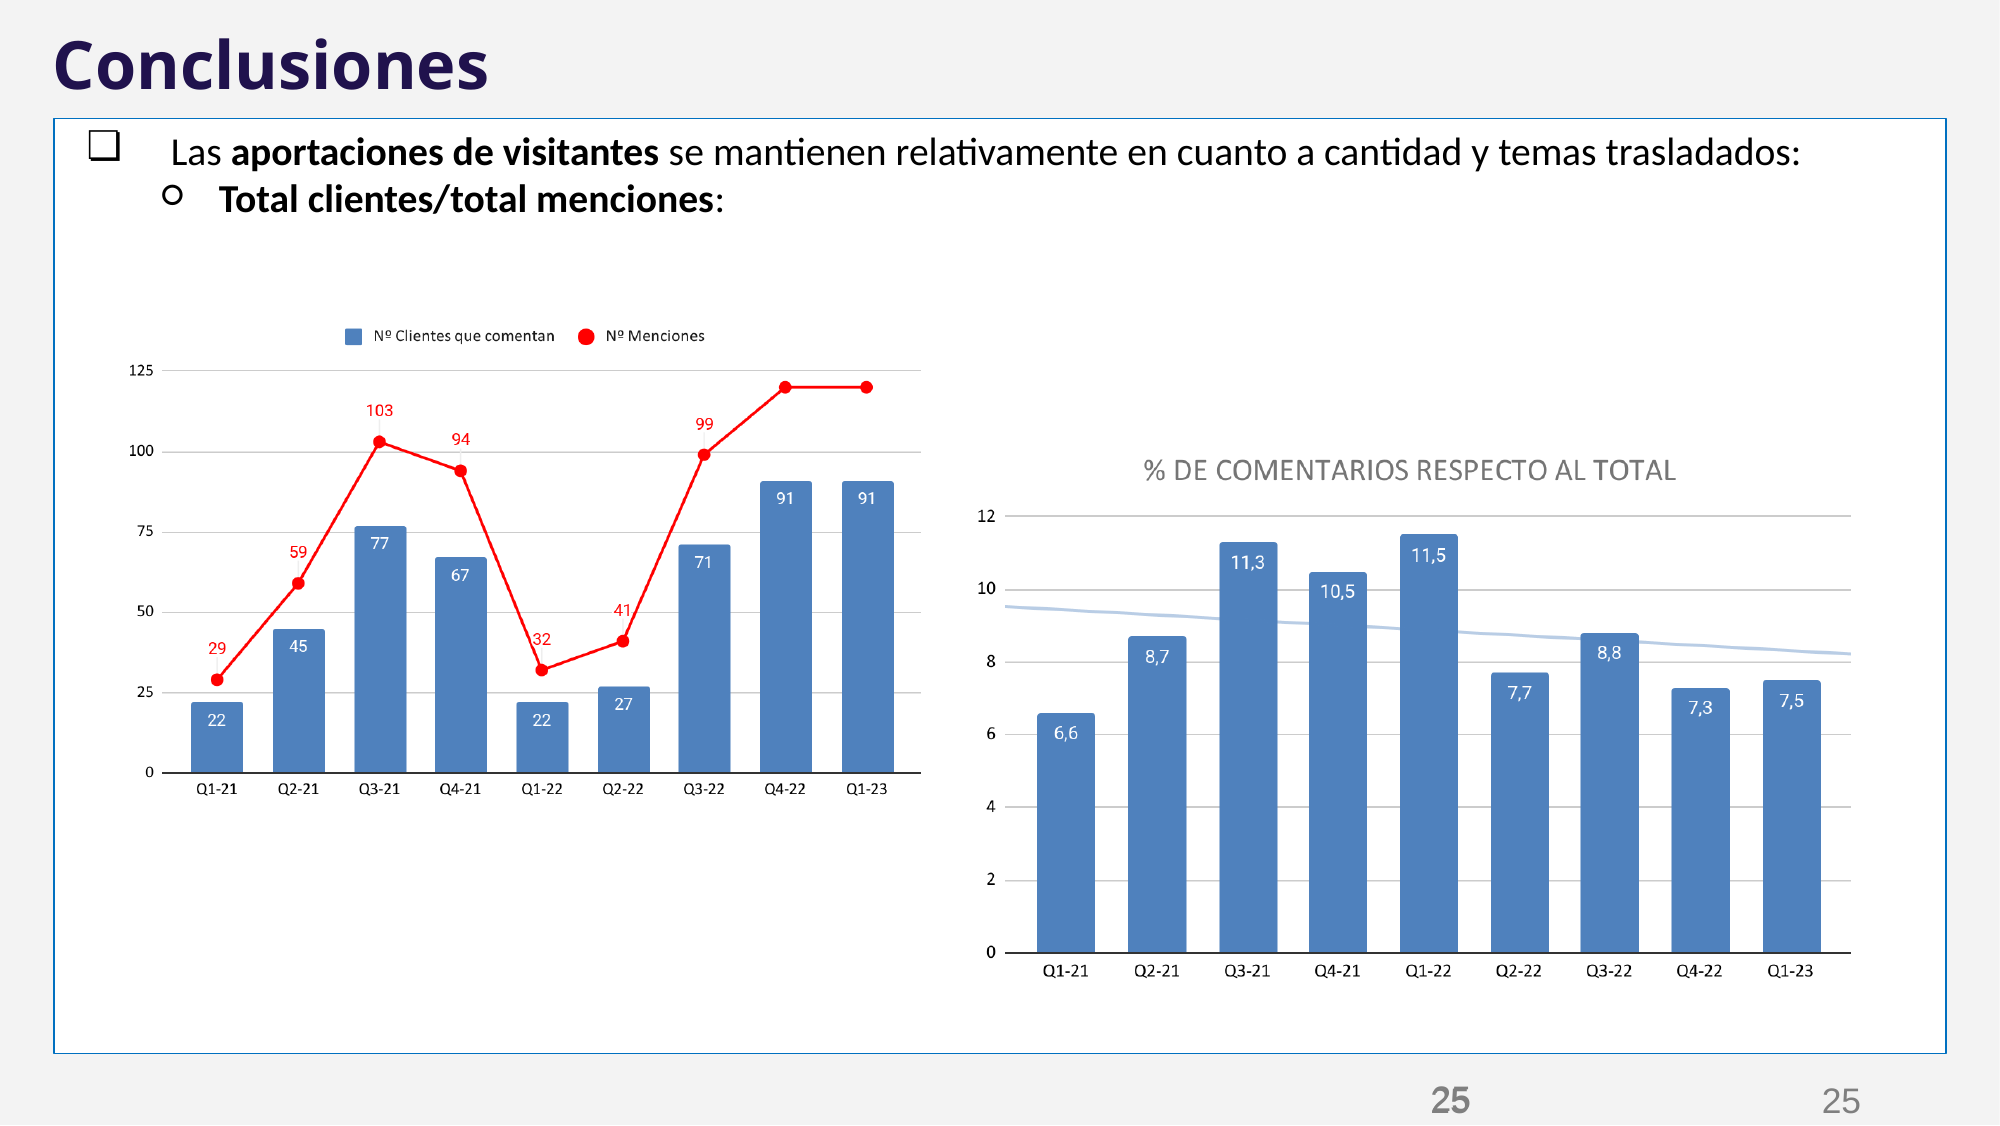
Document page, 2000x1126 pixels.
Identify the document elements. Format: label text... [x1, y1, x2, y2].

text_box <number> [1412, 1069, 1880, 1126]
text_box Conclusiones [52, 0, 1945, 126]
picture [102, 302, 1880, 1010]
text_box Las aportaciones de visitantes se mantienen relativamente en cuanto a cantidad y temas trasladados: Total clientes/total menciones: [53, 118, 1947, 1054]
